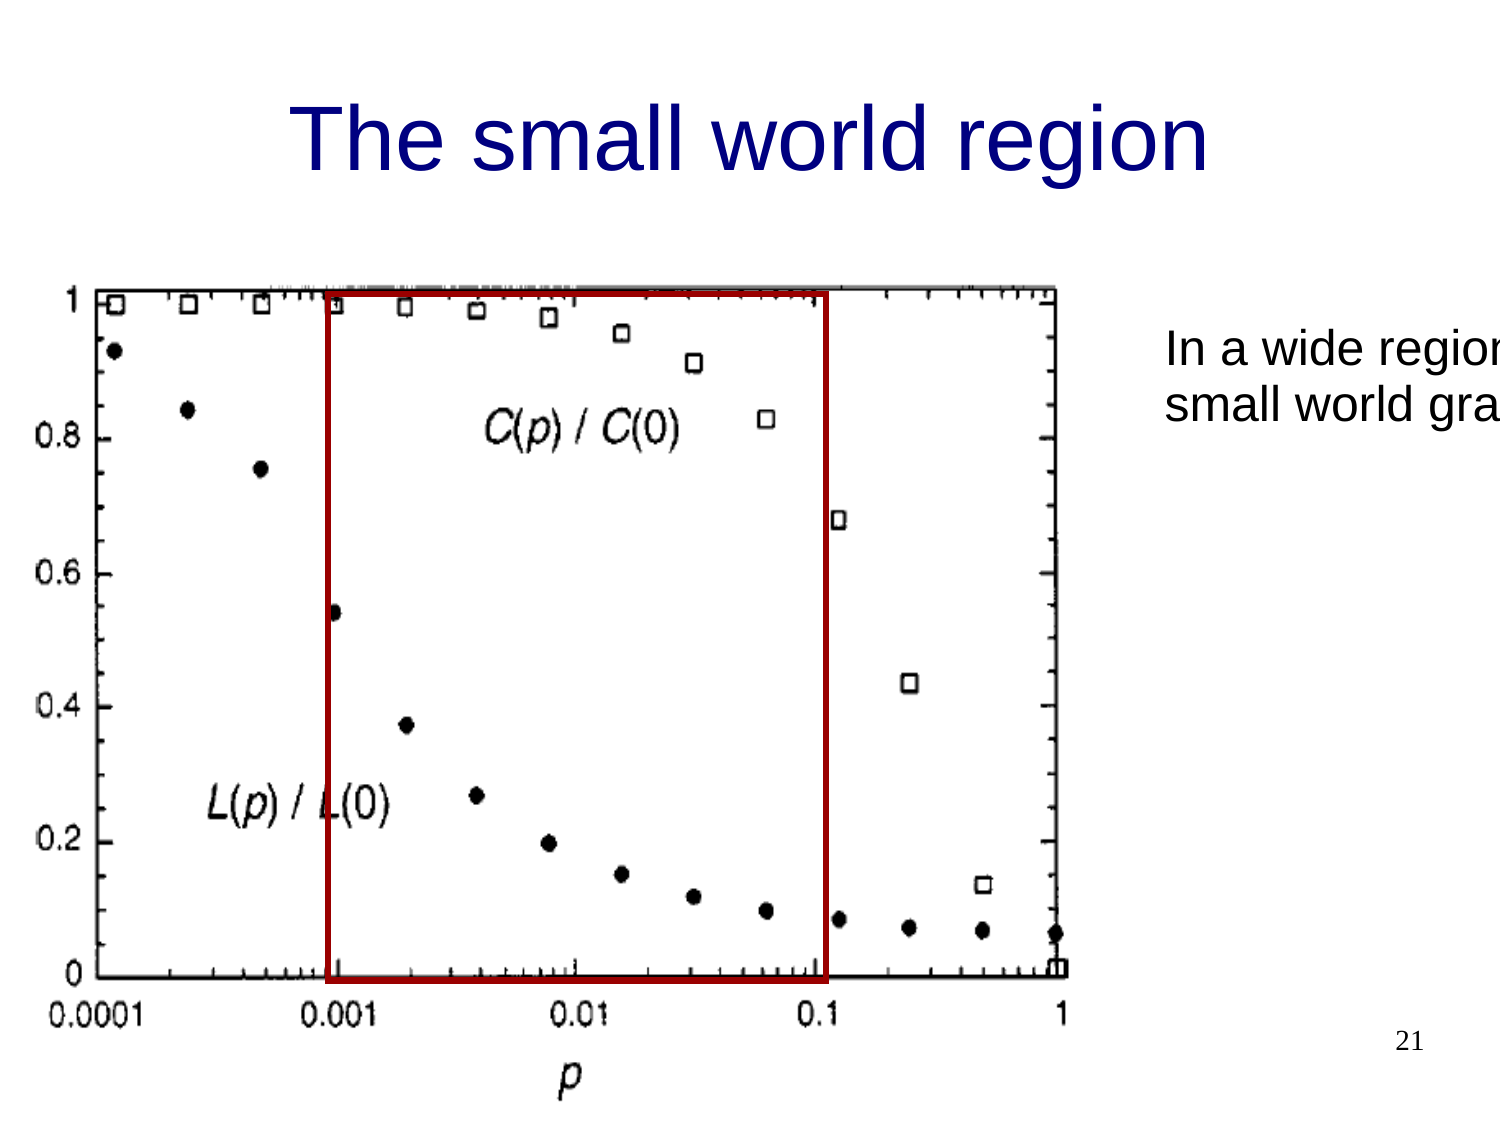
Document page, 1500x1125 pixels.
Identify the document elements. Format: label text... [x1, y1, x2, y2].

picture [0, 249, 1100, 1125]
text_box In a wide region clustering is large, path length is short: small world graph [1149, 312, 1500, 440]
title The small world region [74, 44, 1425, 233]
